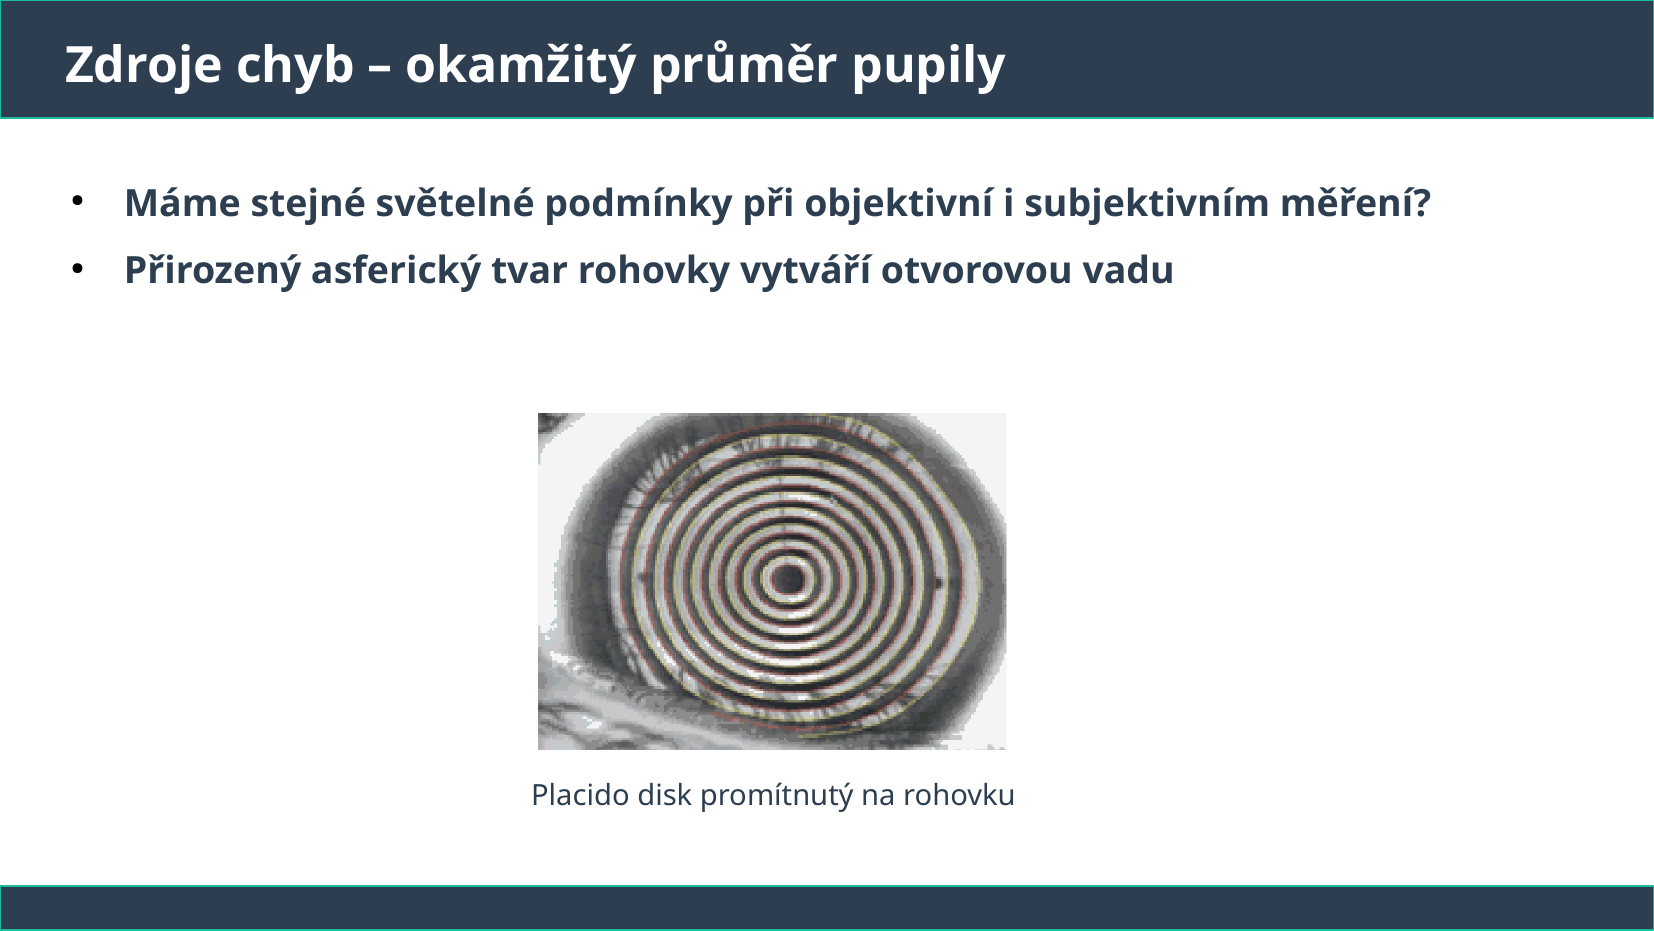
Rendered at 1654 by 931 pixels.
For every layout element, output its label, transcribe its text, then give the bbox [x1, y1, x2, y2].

title Zdroje chyb – okamžitý průměr pupily [64, 7, 1601, 119]
text_box Placido disk promítnutý na rohovku [478, 750, 1069, 839]
list Máme stejné světelné podmínky při objektivní i subjektivním měření? Přirozený asferický tvar rohovky vytváří otvorovou vadu [53, 176, 1542, 414]
picture [537, 411, 1008, 750]
